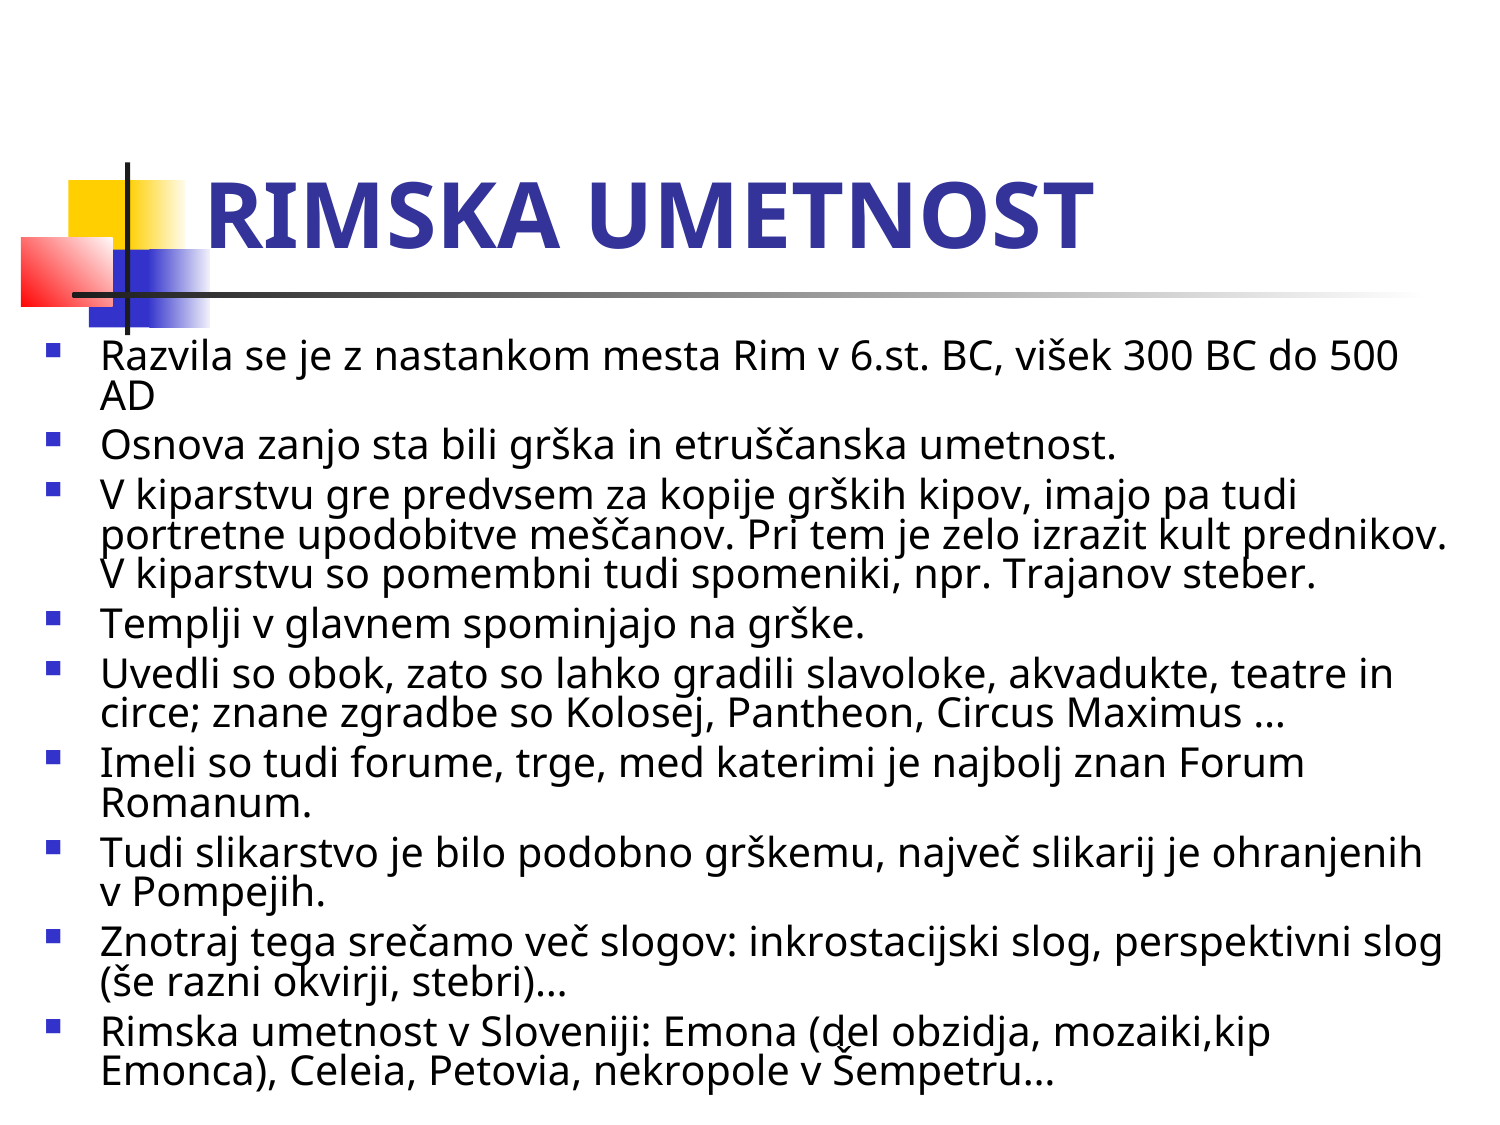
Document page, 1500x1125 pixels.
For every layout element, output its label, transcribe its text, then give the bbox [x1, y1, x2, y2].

title RIMSKA UMETNOST [188, 35, 1468, 276]
list Razvila se je z nastankom mesta Rim v 6.st. BC, višek 300 BC do 500 AD Osnova zanjo sta bili grška in etruščanska umetnost. V kiparstvu gre predvsem za kopije grških kipov, imajo pa tudi portretne upodobitve meščanov. Pri tem je zelo izrazit kult prednikov. V kiparstvu so pomembni tudi spomeniki, npr. Trajanov steber. Templji v glavnem spominjajo na grške. Uvedli so obok, zato so lahko gradili slavoloke, akvadukte, teatre in circe; znane zgradbe so Kolosej, Pantheon, Circus Maximus … Imeli so tudi forume, trge, med katerimi je najbolj znan Forum Romanum. Tudi slikarstvo je bilo podobno grškemu, največ slikarij je ohranjenih v Pompejih. Znotraj tega srečamo več slogov: inkrostacijski slog, perspektivni slog (še razni okvirji, stebri)… Rimska umetnost v Sloveniji: Emona (del obzidja, mozaiki,kip Emonca), Celeia, Petovia, nekropole v Šempetru… [29, 331, 1469, 1007]
